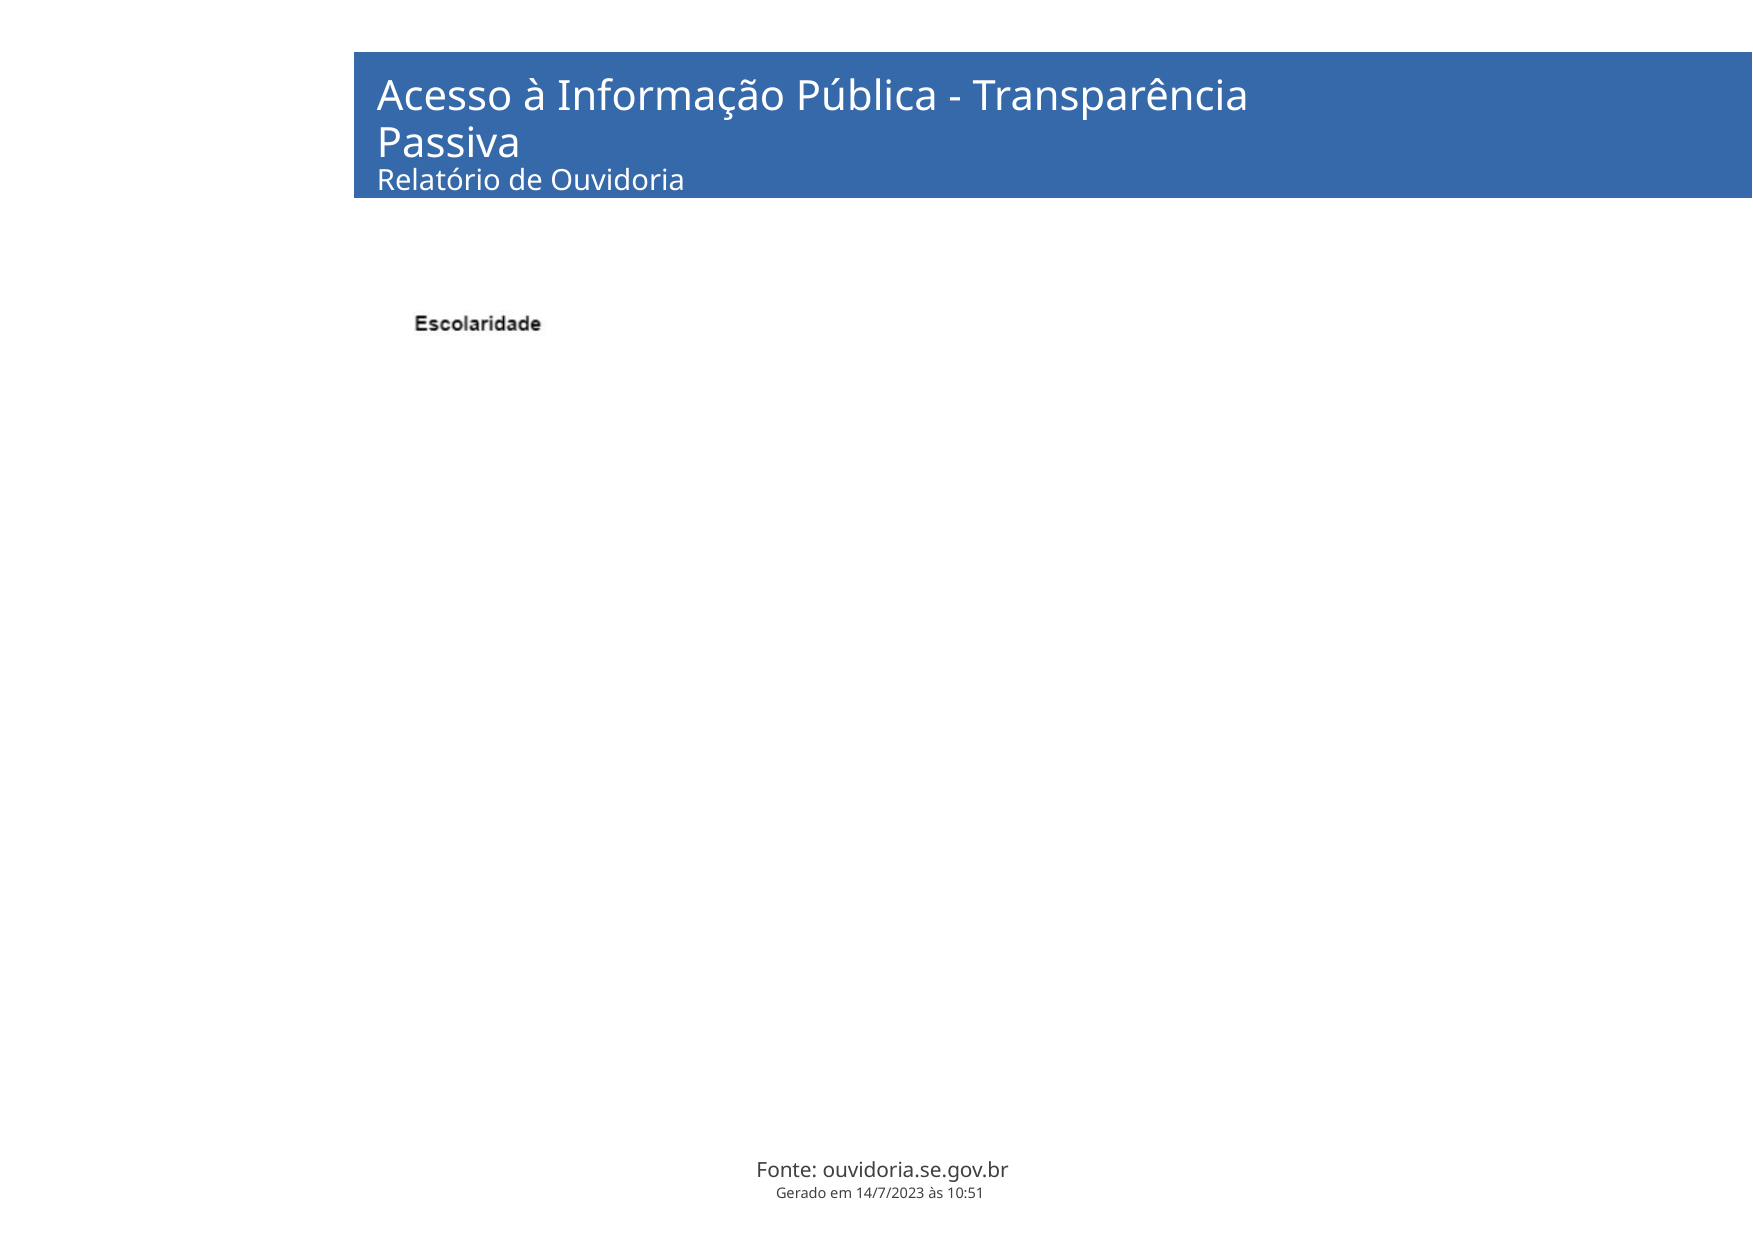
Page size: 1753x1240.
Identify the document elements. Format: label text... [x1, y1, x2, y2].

text_box [155, 211, 1599, 1028]
text_box [354, 52, 1752, 198]
text_box Fonte: ouvidoria.se.gov.br Gerado em 14/7/2023 às 10:51 [756, 1158, 1023, 1202]
text_box Acesso à Informação Pública - Transparência Passiva Relatório de Ouvidoria EMSETUR - Janeiro a Janeiro de 2023 [376, 72, 1403, 228]
